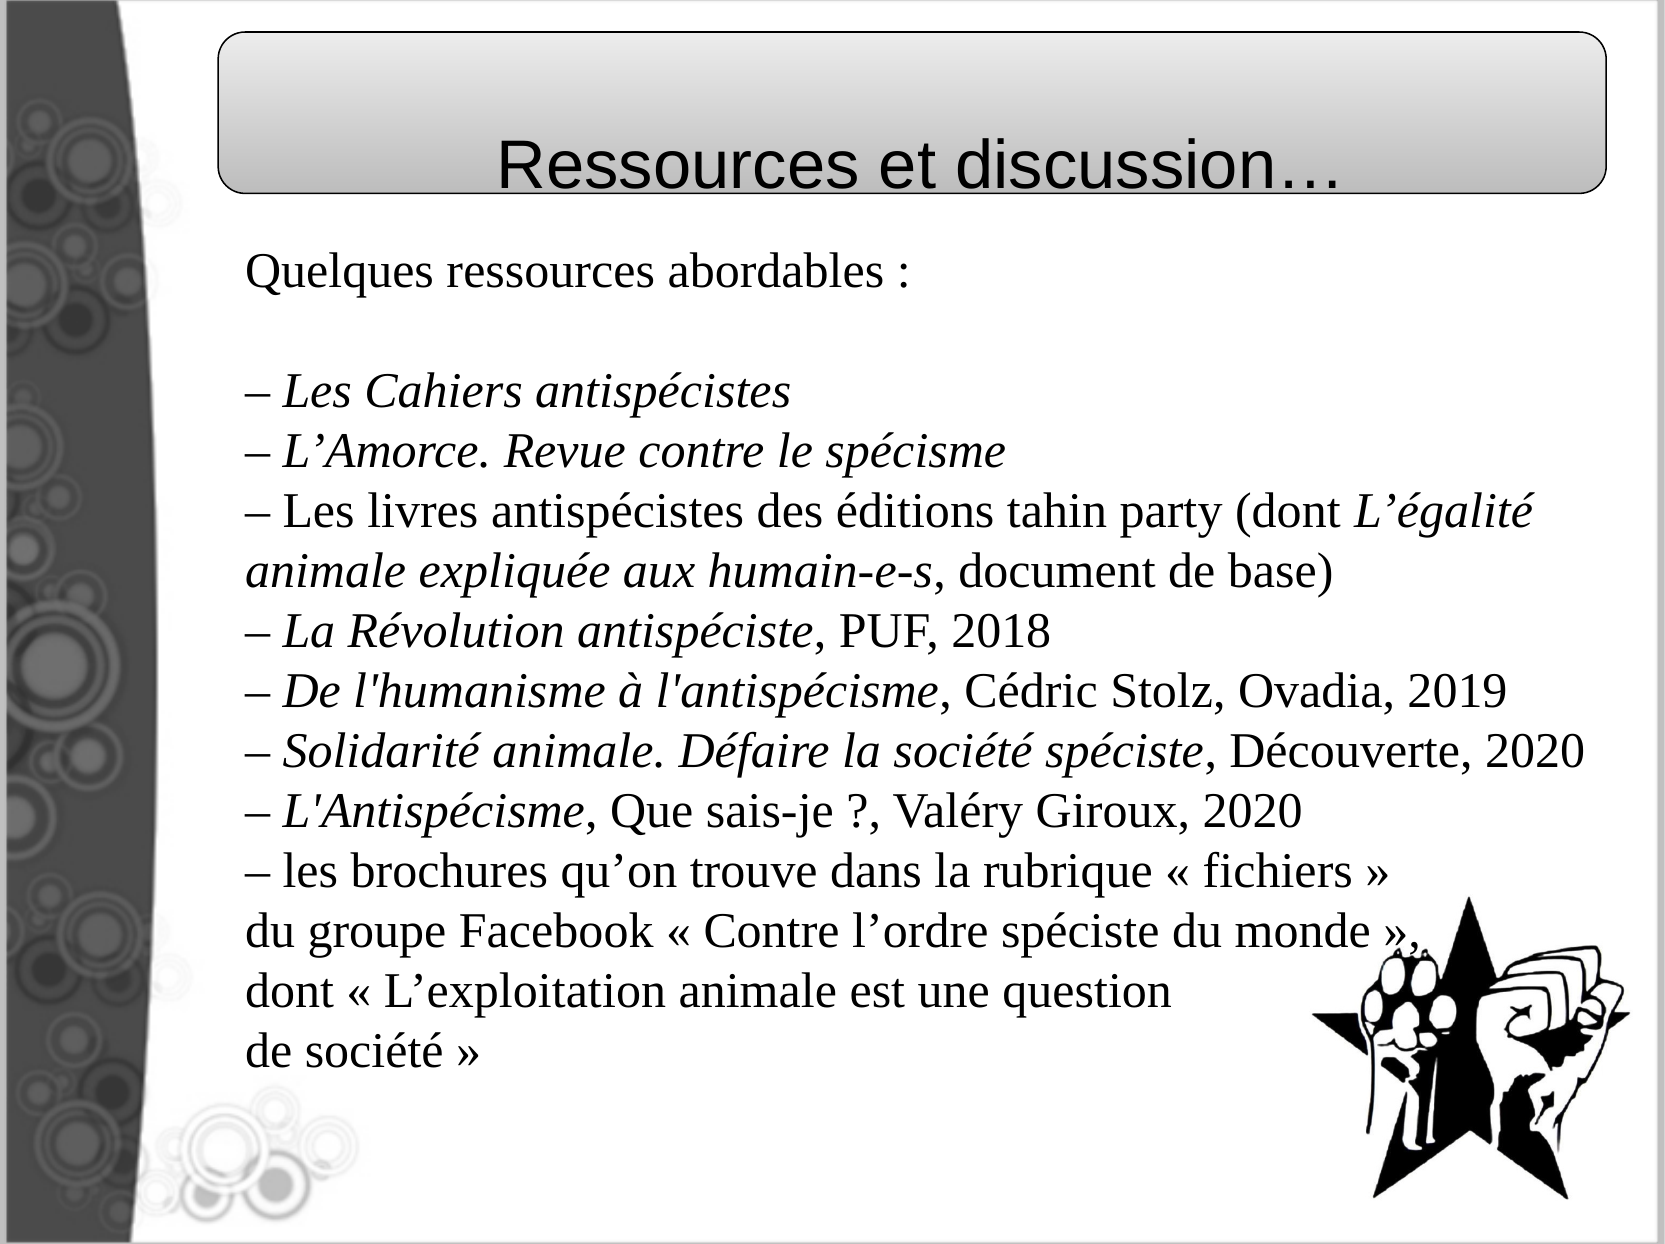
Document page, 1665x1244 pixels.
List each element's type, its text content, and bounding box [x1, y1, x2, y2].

text_box Quelques ressources abordables : – Les Cahiers antispécistes – L’Amorce. Revue contre le spécisme – Les livres antispécistes des éditions tahin party (dont L’égalité animale expliquée aux humain-e-s, document de base) – La Révolution antispéciste, PUF, 2018 – De l'humanisme à l'antispécisme, Cédric Stolz, Ovadia, 2019 – Solidarité animale. Défaire la société spéciste, Découverte, 2020 – L'Antispécisme, Que sais-je ?, Valéry Giroux, 2020 – les brochures qu’on trouve dans la rubrique « fichiers » du groupe Facebook « Contre l’ordre spéciste du monde », dont « L’exploitation animale est une question de société » [236, 229, 1625, 1086]
picture [3, 0, 1662, 1244]
text_box [218, 32, 1607, 194]
text_box Ressources et discussion… [488, 76, 1548, 210]
